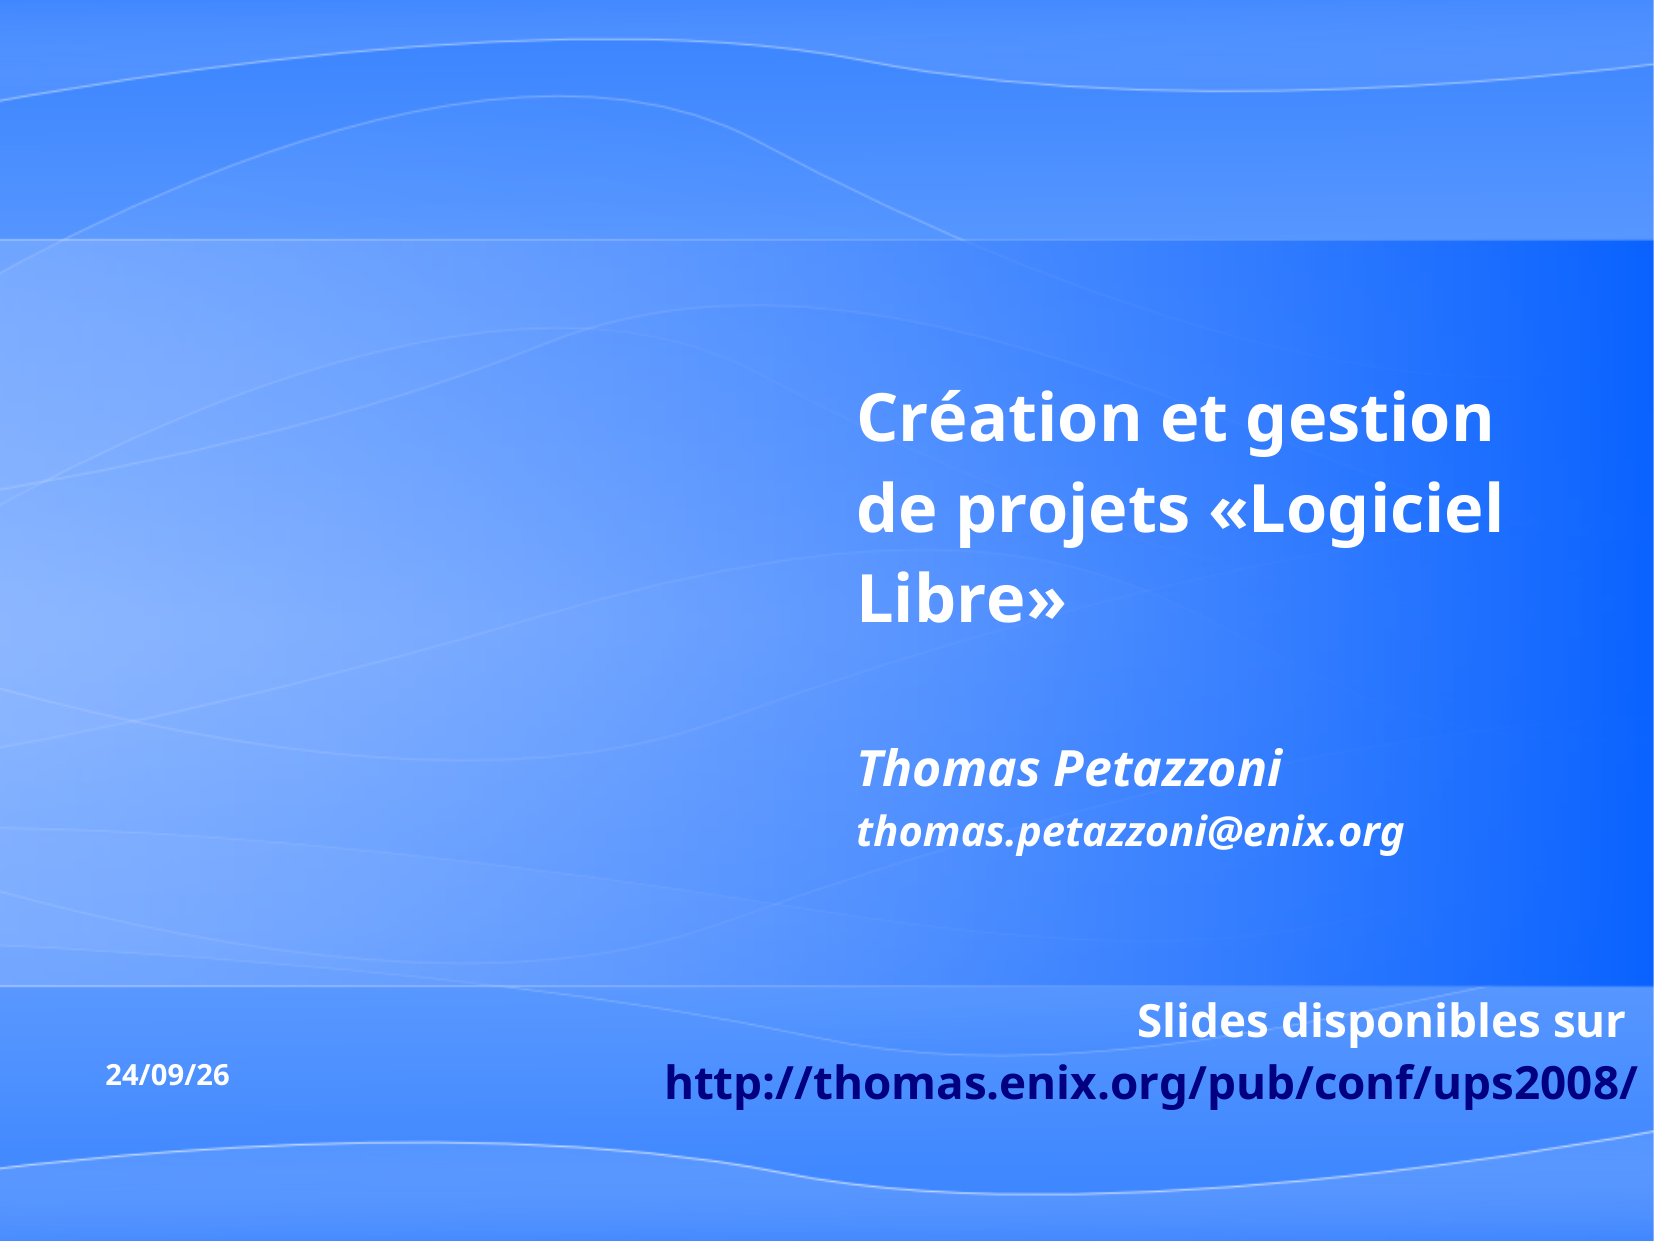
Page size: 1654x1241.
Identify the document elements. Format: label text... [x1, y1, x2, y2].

picture [0, 0, 1654, 1241]
title Création et gestion de projets «Logiciel Libre» Thomas Petazzoni thomas.petazzoni@enix.org [797, 259, 1636, 969]
text_box Slides disponibles sur http://thomas.enix.org/pub/conf/ups2008/ [540, 990, 1654, 1112]
